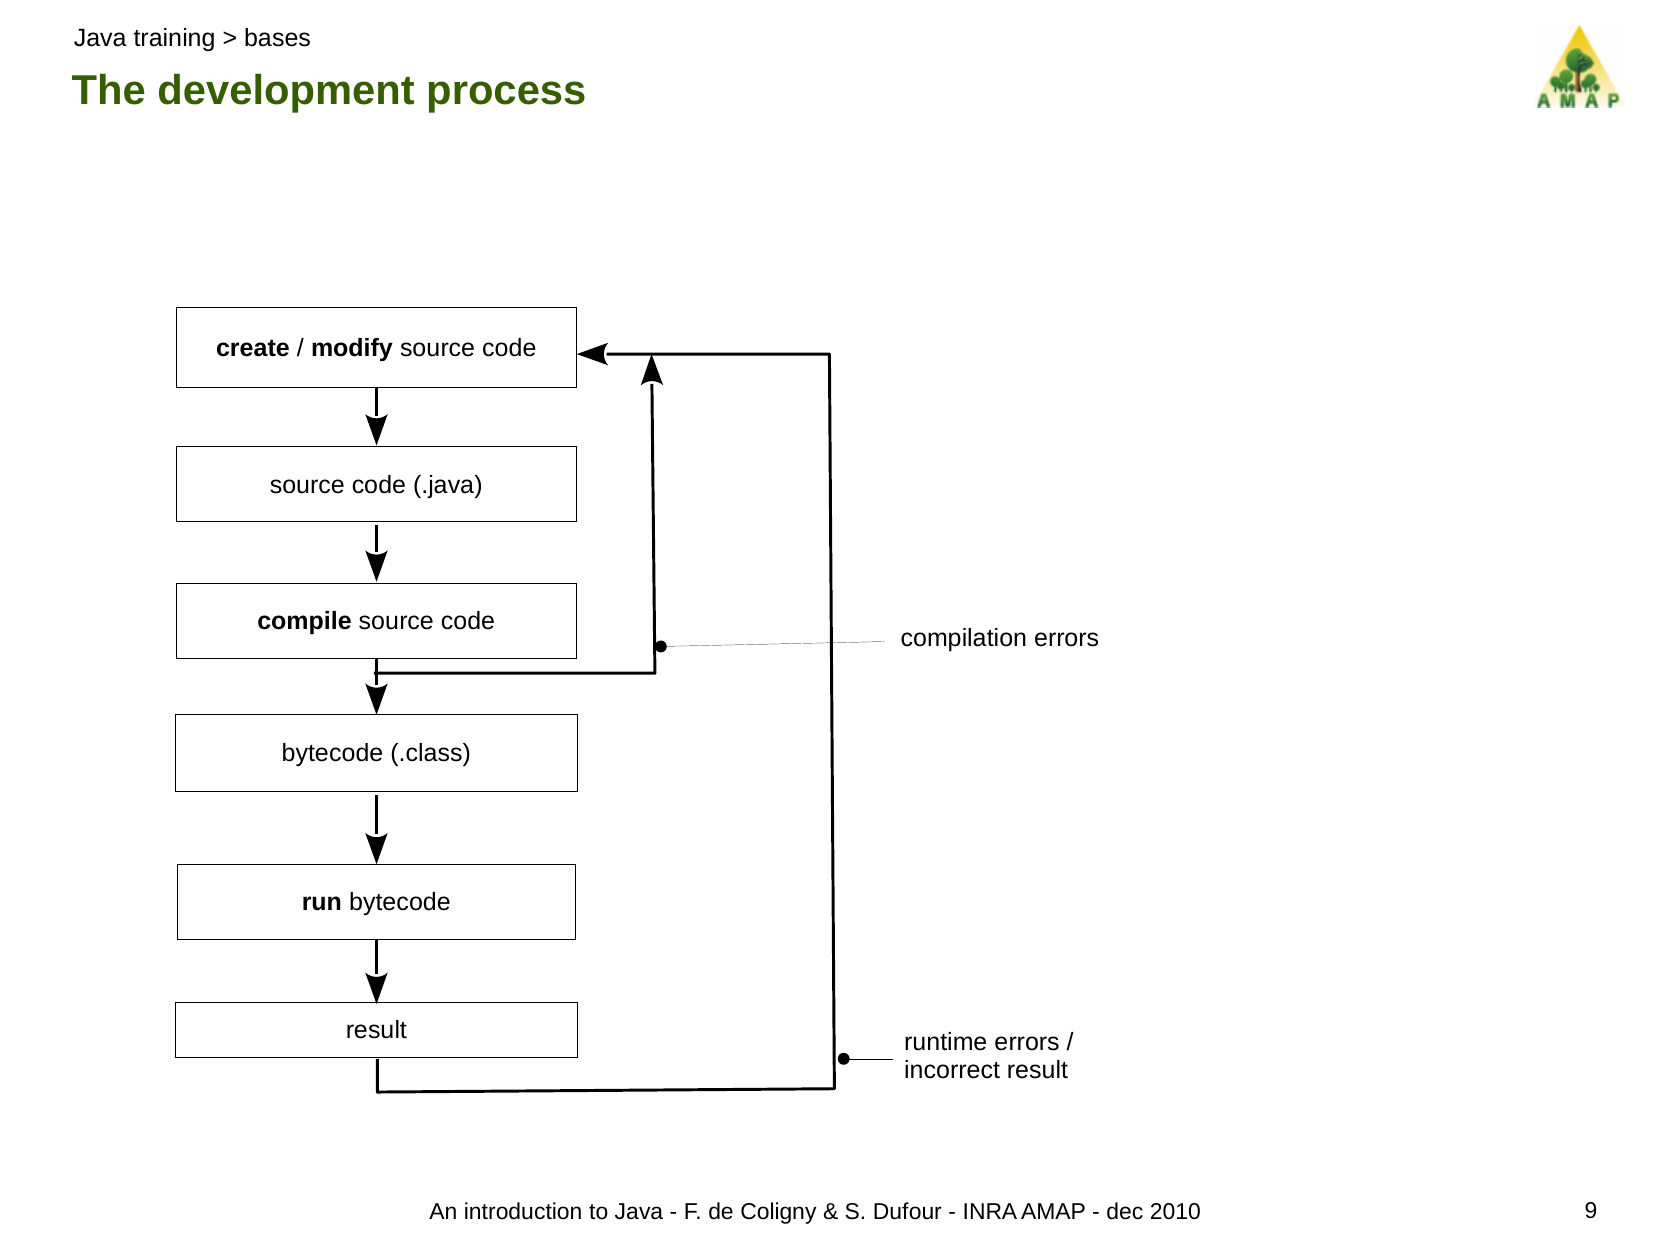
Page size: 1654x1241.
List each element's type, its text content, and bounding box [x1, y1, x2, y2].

text_box The development process [56, 59, 1120, 121]
text_box result [175, 1002, 578, 1058]
text_box Java training > bases [59, 16, 1004, 60]
text_box run bytecode [177, 864, 576, 940]
text_box compile source code [176, 583, 577, 659]
text_box compilation errors [885, 616, 1162, 660]
picture [1533, 25, 1627, 108]
text_box runtime errors / incorrect result [889, 1020, 1166, 1092]
text_box create / modify source code [176, 307, 577, 388]
text_box source code (.java) [176, 446, 577, 522]
text_box bytecode (.class) [175, 714, 578, 792]
